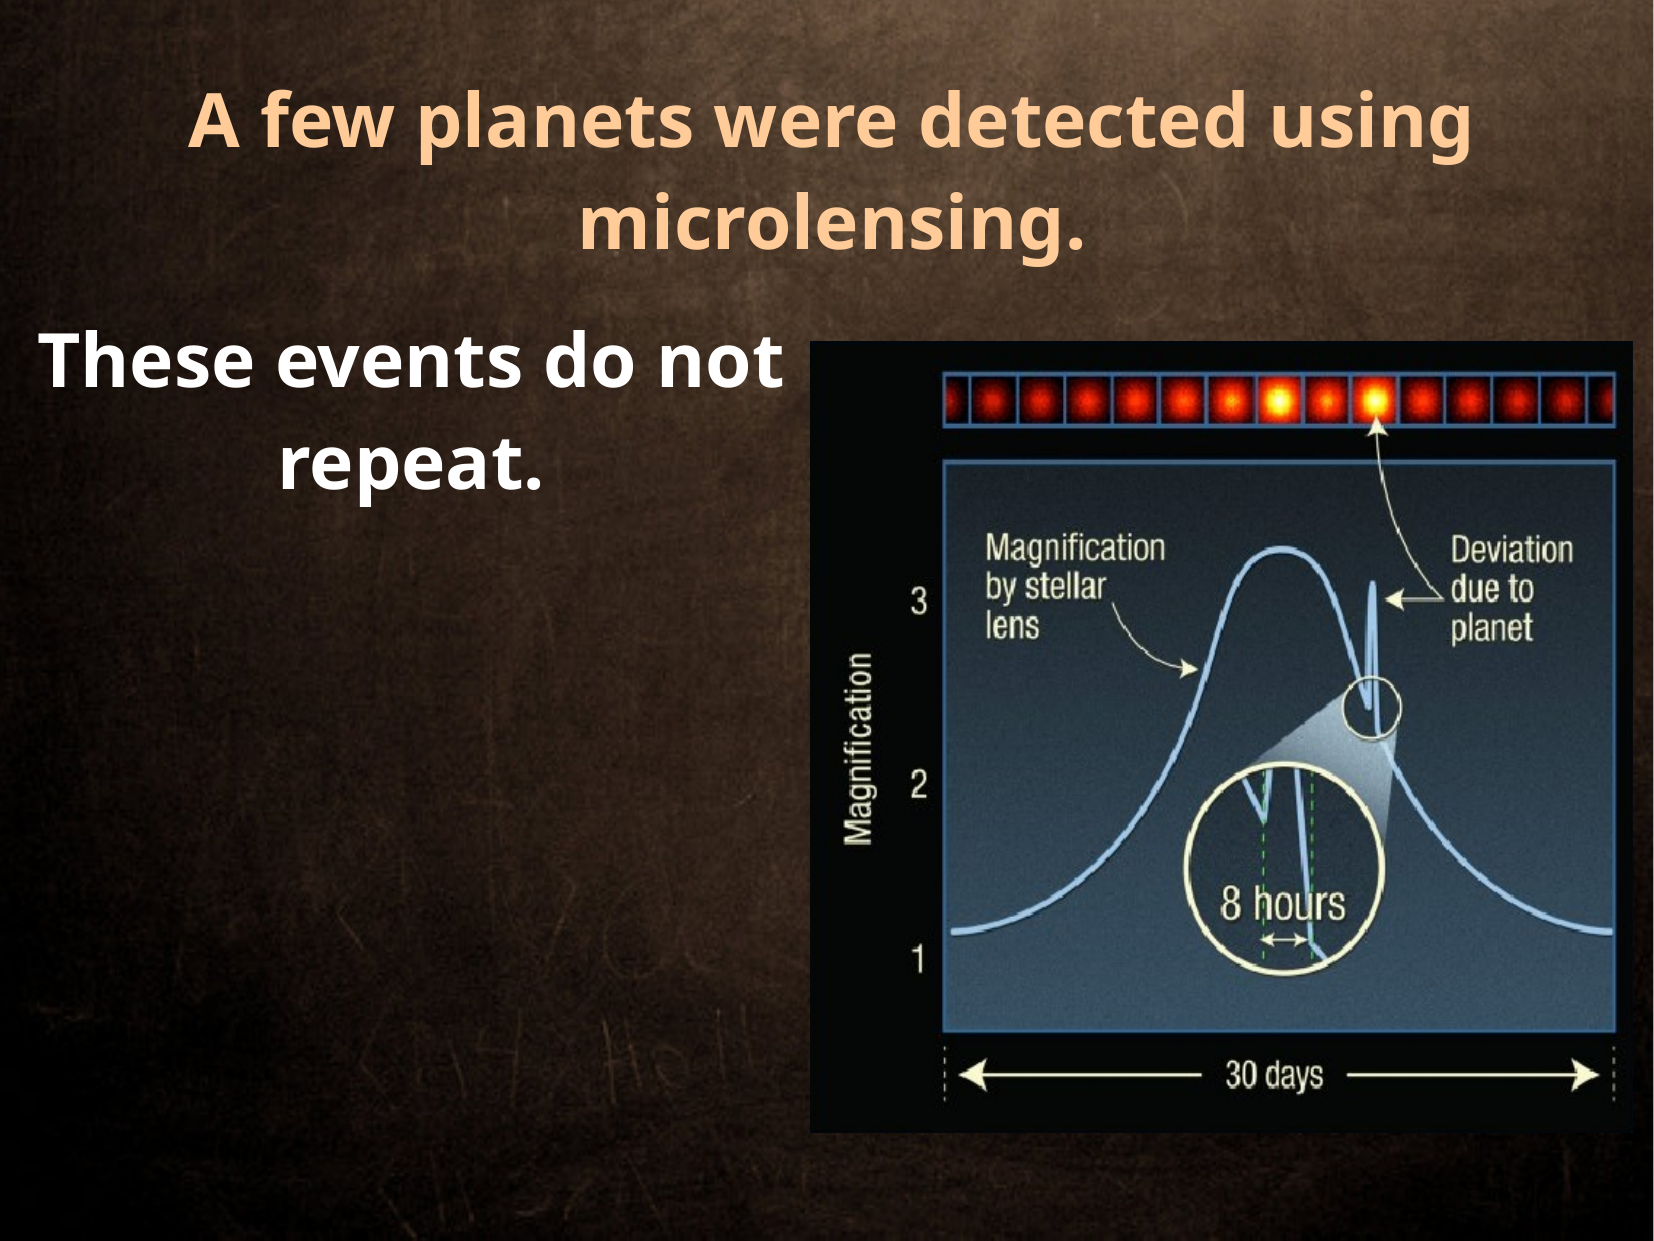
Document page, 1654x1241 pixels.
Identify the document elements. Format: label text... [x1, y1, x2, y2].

picture [0, 0, 1654, 1241]
text_box A few planets were detected using microlensing. [45, 60, 1621, 321]
text_box These events do not repeat. [0, 300, 826, 1126]
